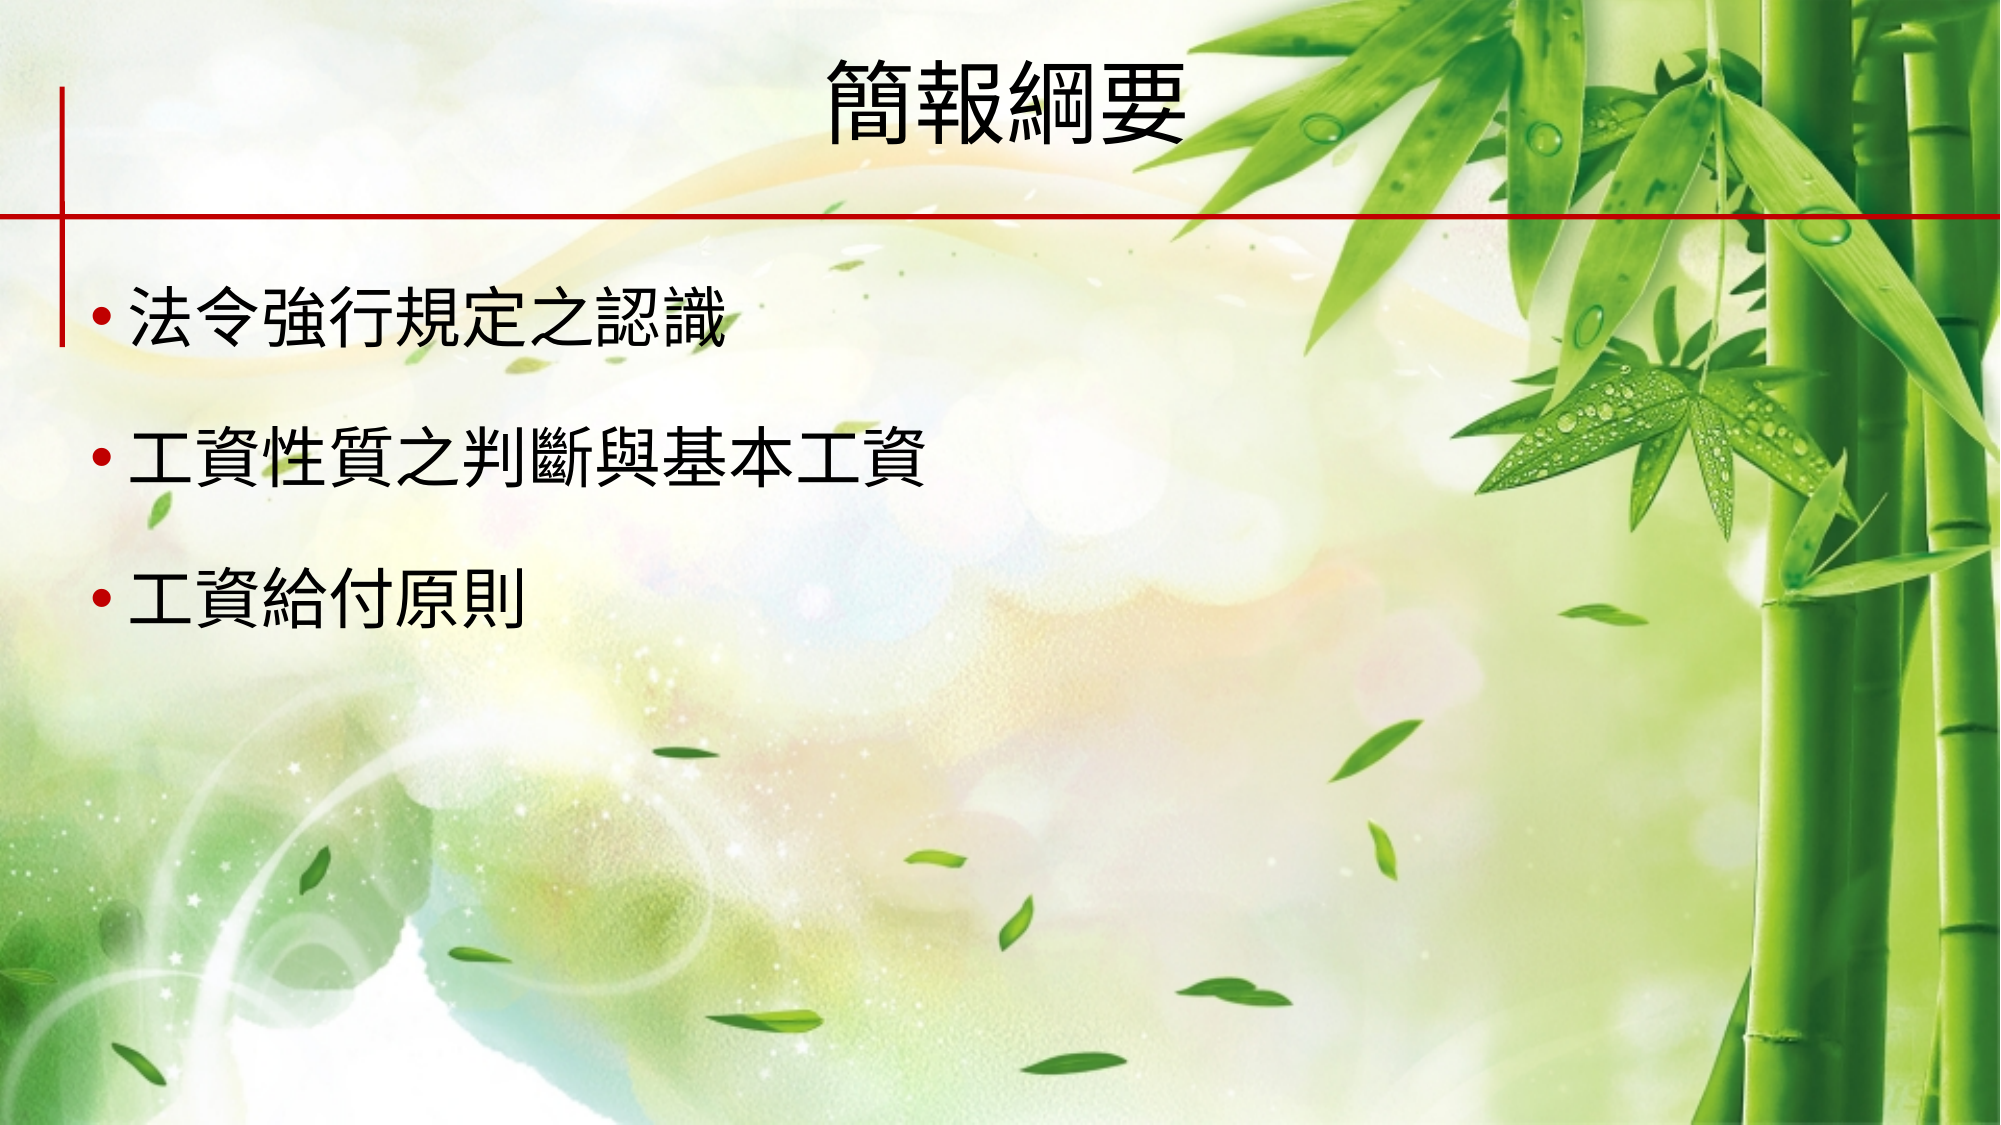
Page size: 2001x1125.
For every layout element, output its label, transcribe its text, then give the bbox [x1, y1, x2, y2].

title 簡報綱要 [75, 38, 1938, 179]
list 法令強行規定之認識 工資性質之判斷與基本工資 工資給付原則 [75, 228, 1200, 1087]
picture [0, 0, 2000, 214]
picture [0, 220, 2000, 1125]
